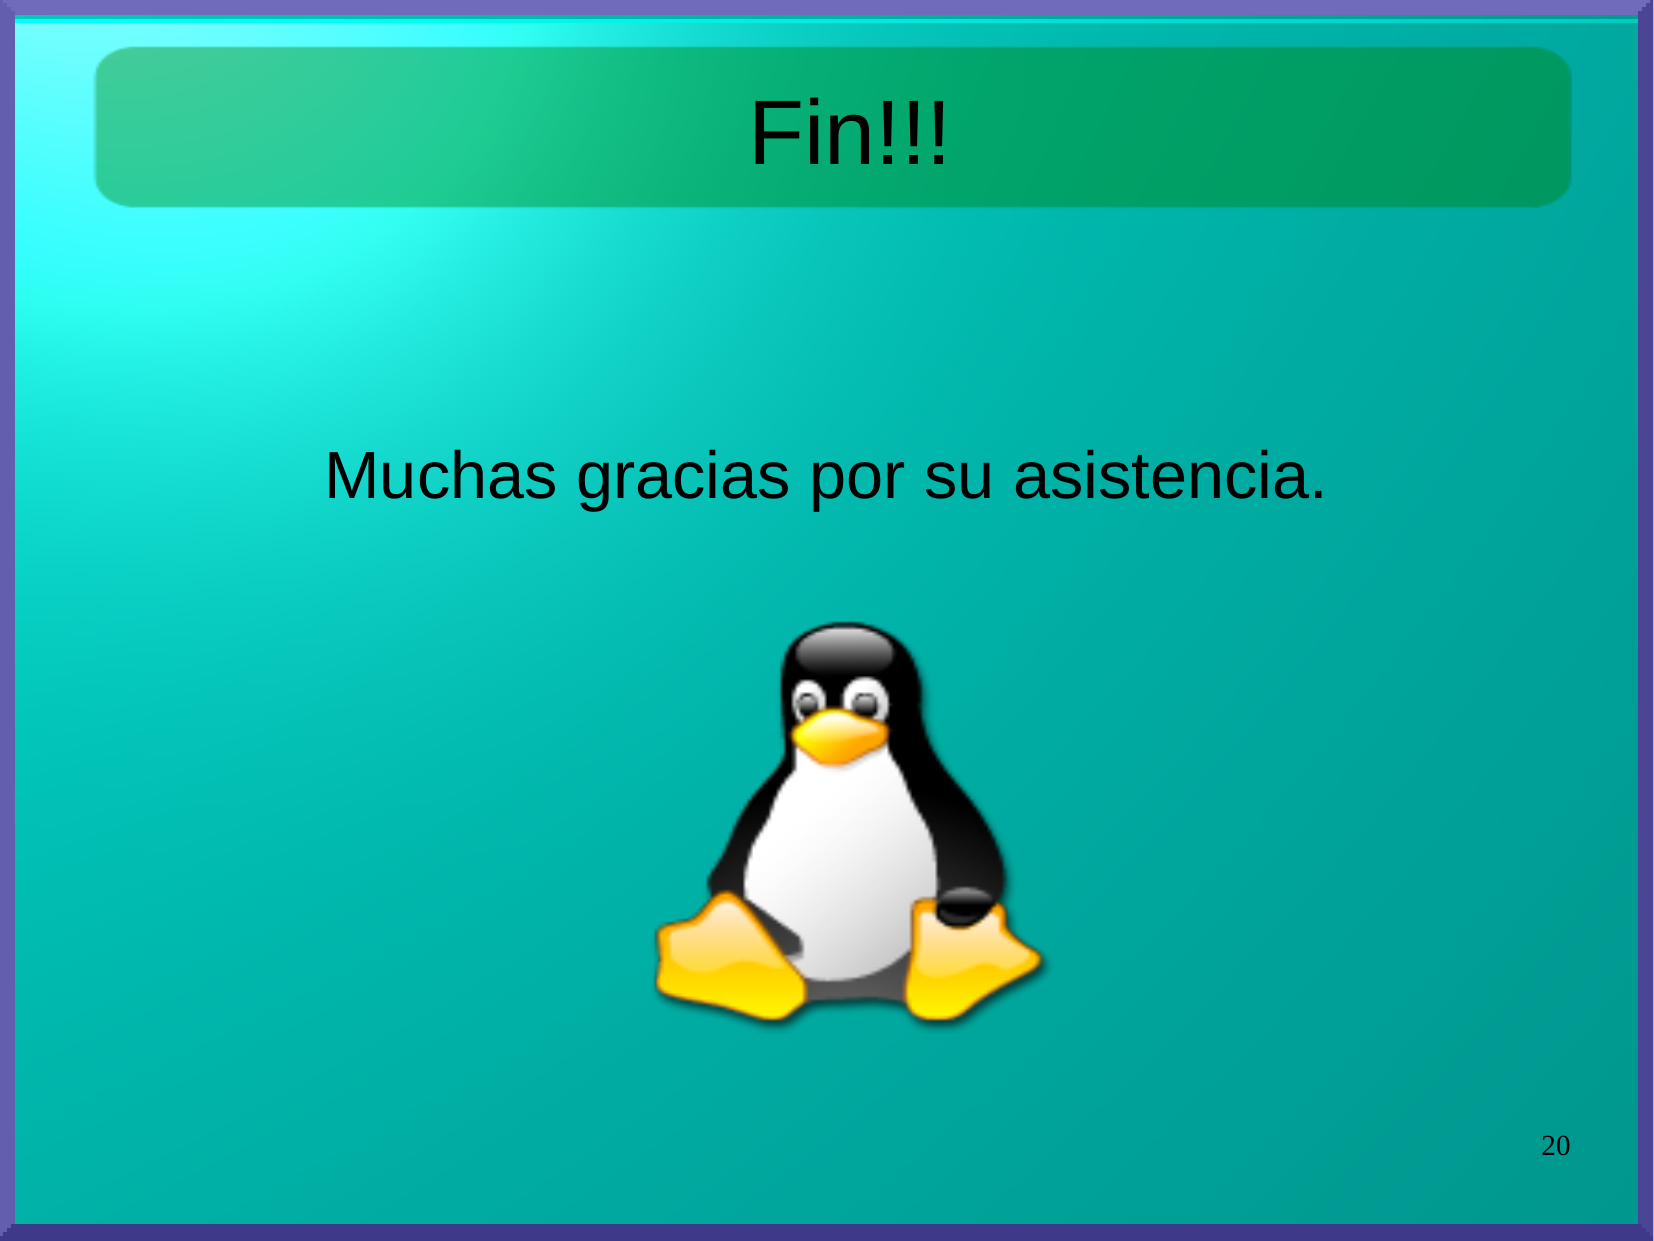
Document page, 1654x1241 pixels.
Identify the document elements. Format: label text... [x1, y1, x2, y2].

title Fin!!! [106, 29, 1595, 237]
picture [0, 0, 1654, 1241]
subtitle Muchas gracias por su asistencia. [82, 297, 1571, 1102]
